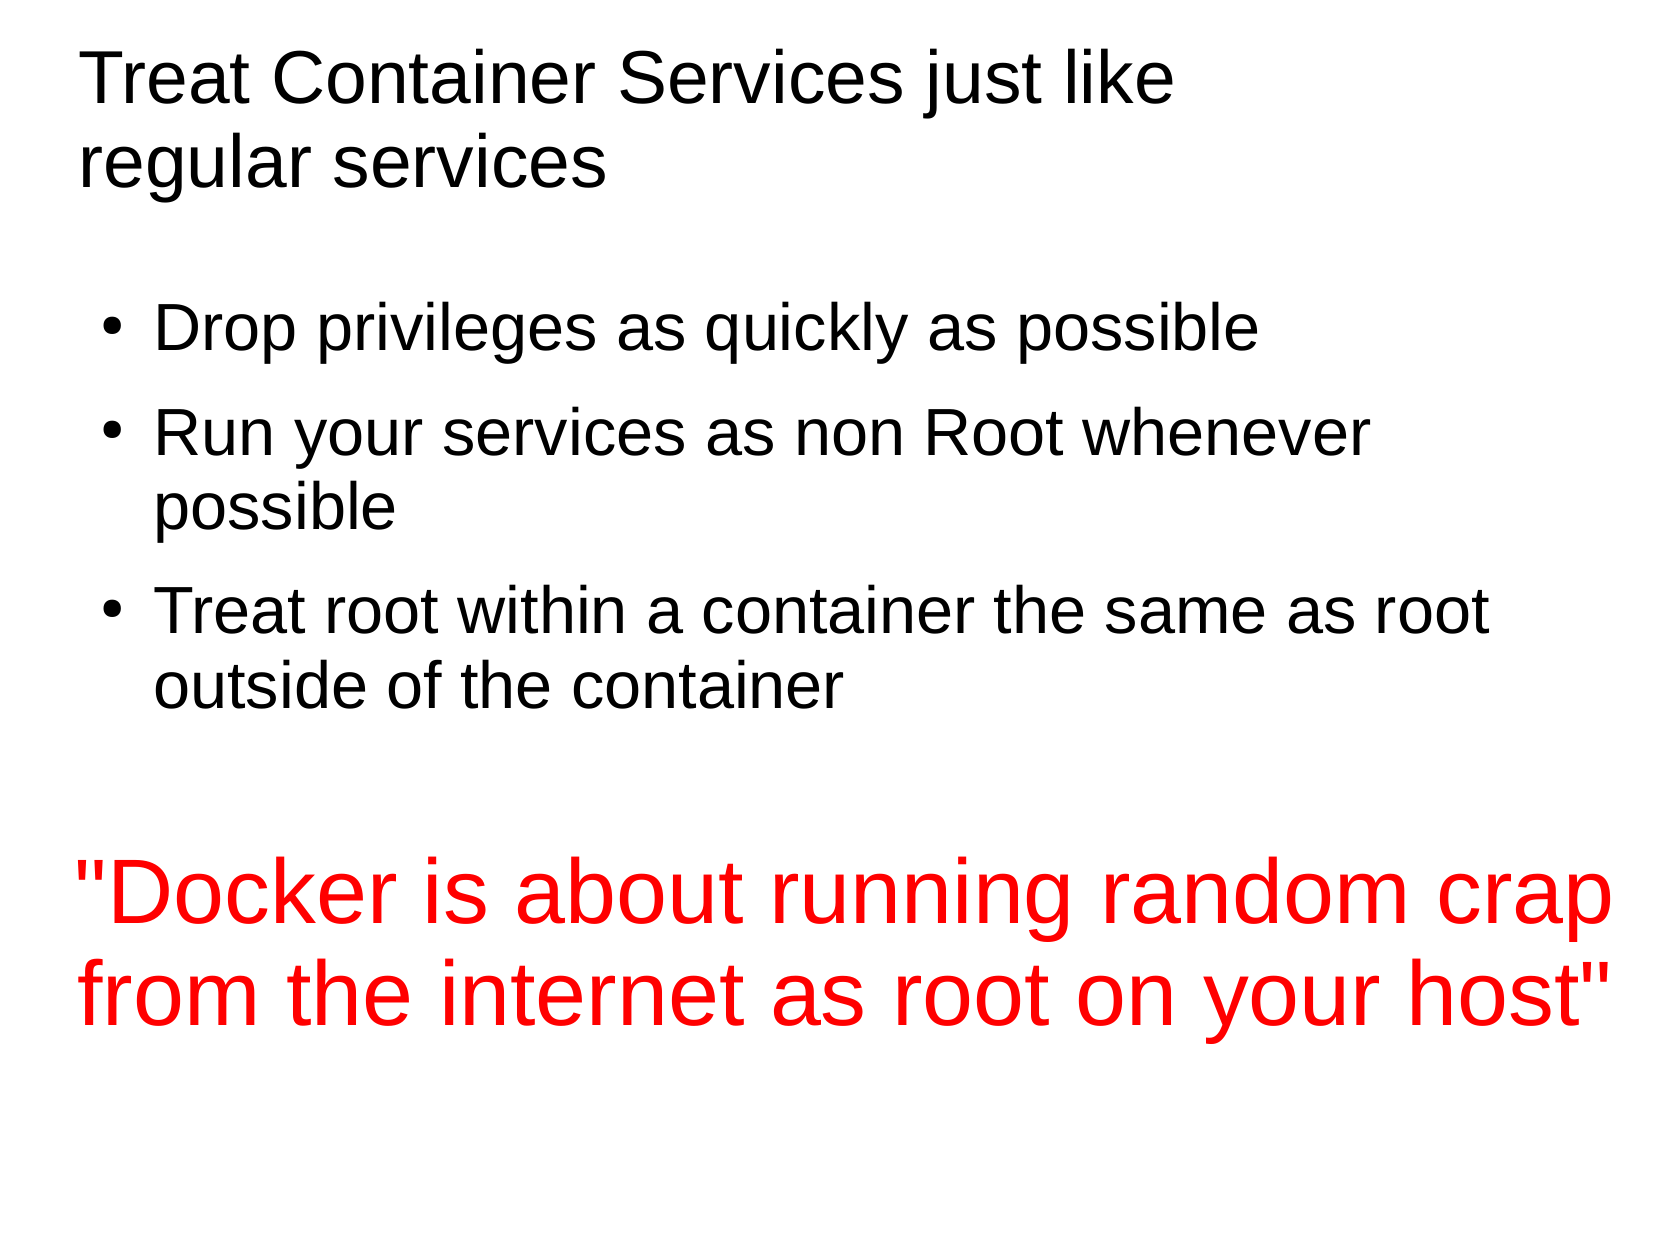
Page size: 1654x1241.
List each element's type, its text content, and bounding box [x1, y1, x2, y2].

list Drop privileges as quickly as possible Run your services as non Root whenever possible Treat root within a container the same as root outside of the container [82, 436, 1571, 840]
text_box "Docker is about running random crap from the internet as root on your host" [60, 840, 1632, 1046]
text_box Treat Container Services just like regular services [63, 28, 1597, 436]
